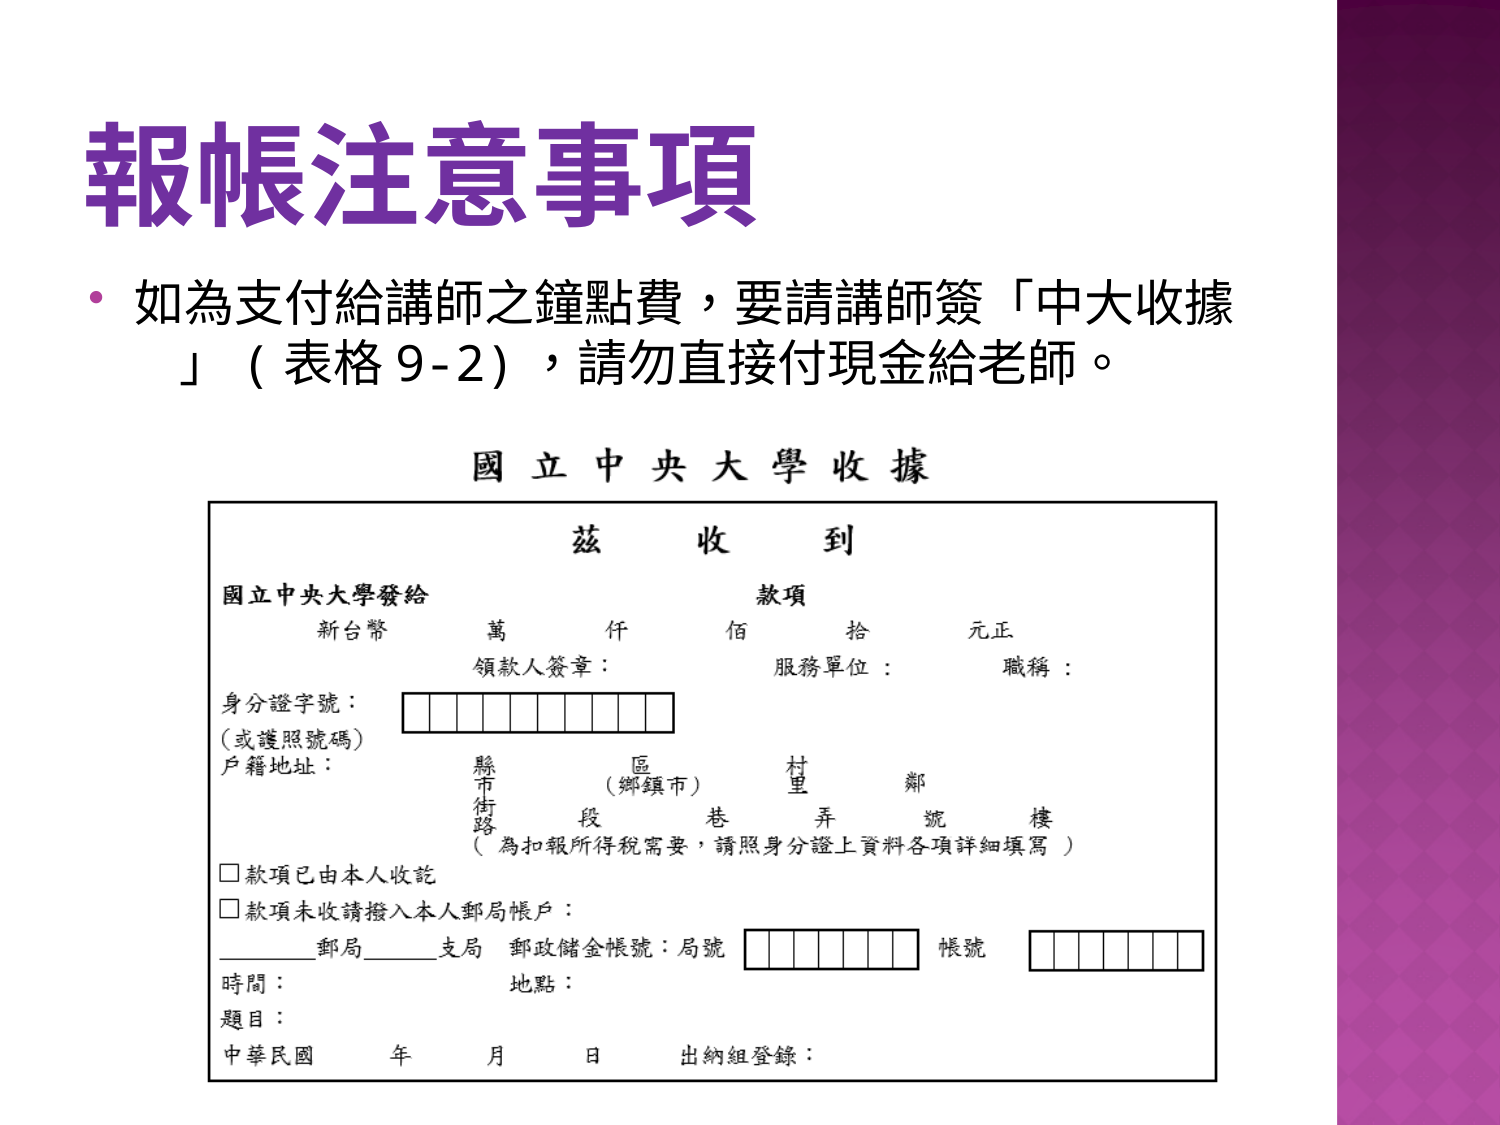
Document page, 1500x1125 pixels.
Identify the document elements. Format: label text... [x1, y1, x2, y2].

picture [152, 397, 1263, 1108]
title 報帳注意事項 [75, 52, 1263, 241]
list 如為支付給講師之鐘點費，要請講師簽「中大收據 」(表格9-2)，請勿直接付現金給老師。 [75, 264, 1263, 1060]
